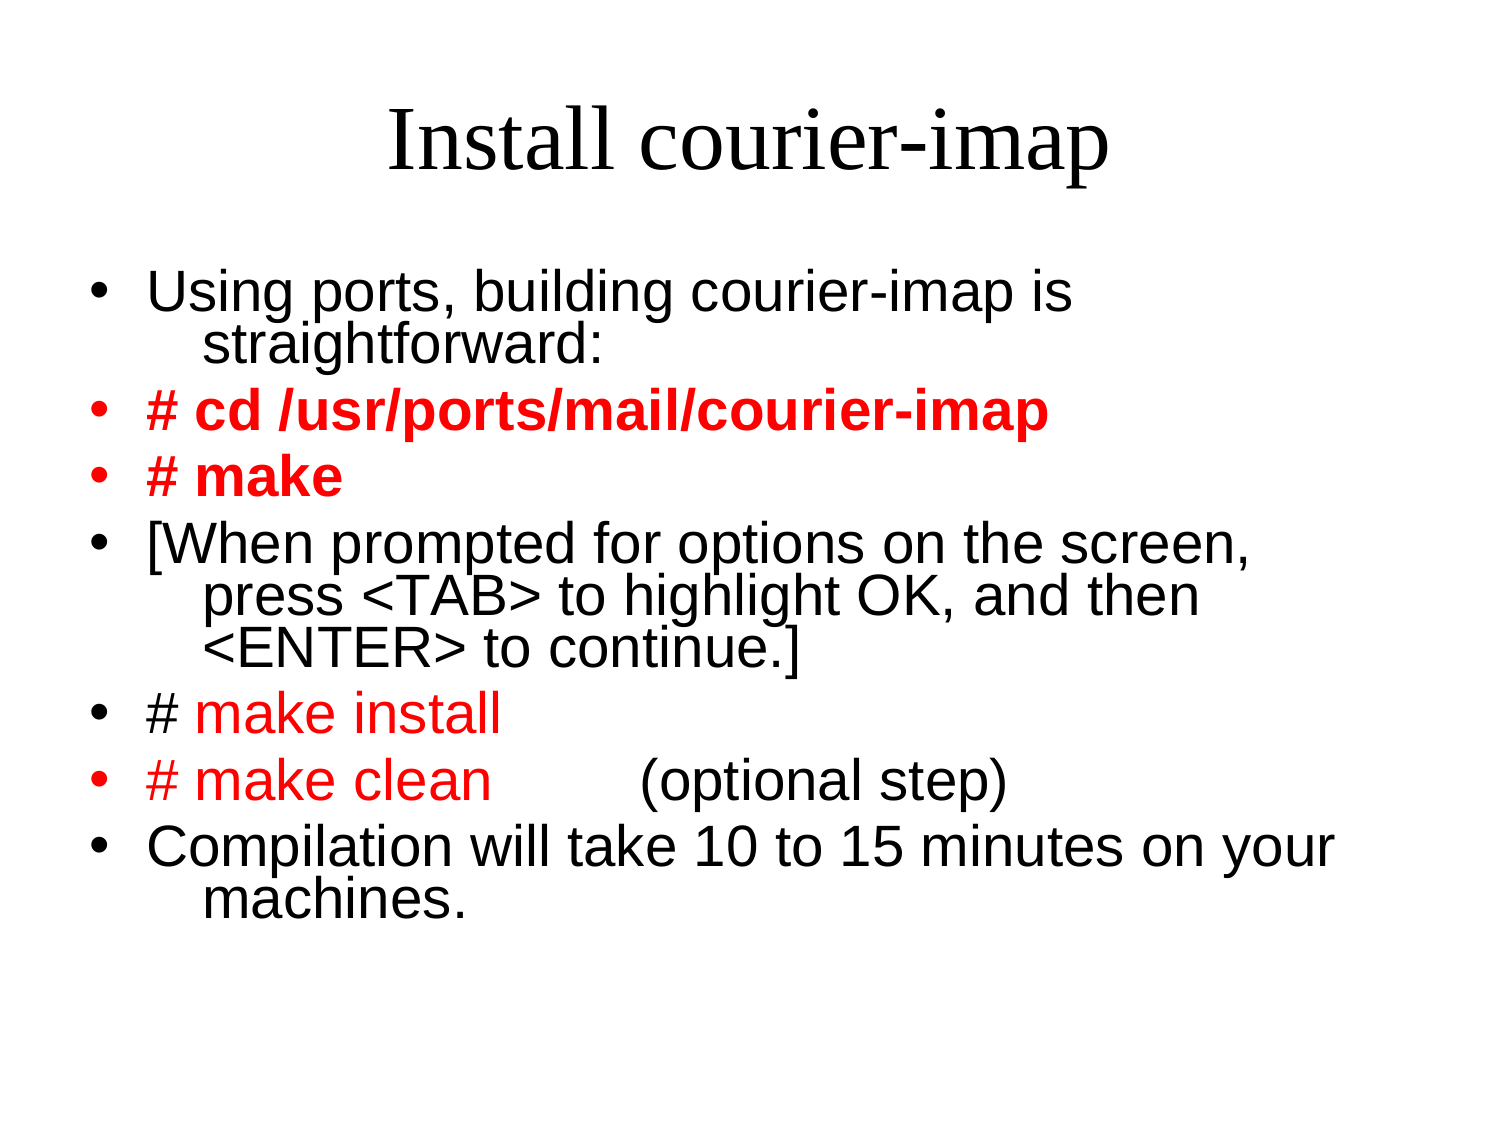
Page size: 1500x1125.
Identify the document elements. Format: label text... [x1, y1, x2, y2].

list Using ports, building courier-imap is straightforward: # cd /usr/ports/mail/courier-imap # make [When prompted for options on the screen, press <TAB> to highlight OK, and then <ENTER> to continue.] # make install # make clean (optional step) Compilation will take 10 to 15 minutes on your machines. [75, 262, 1426, 1006]
title Install courier-imap [75, 45, 1426, 233]
